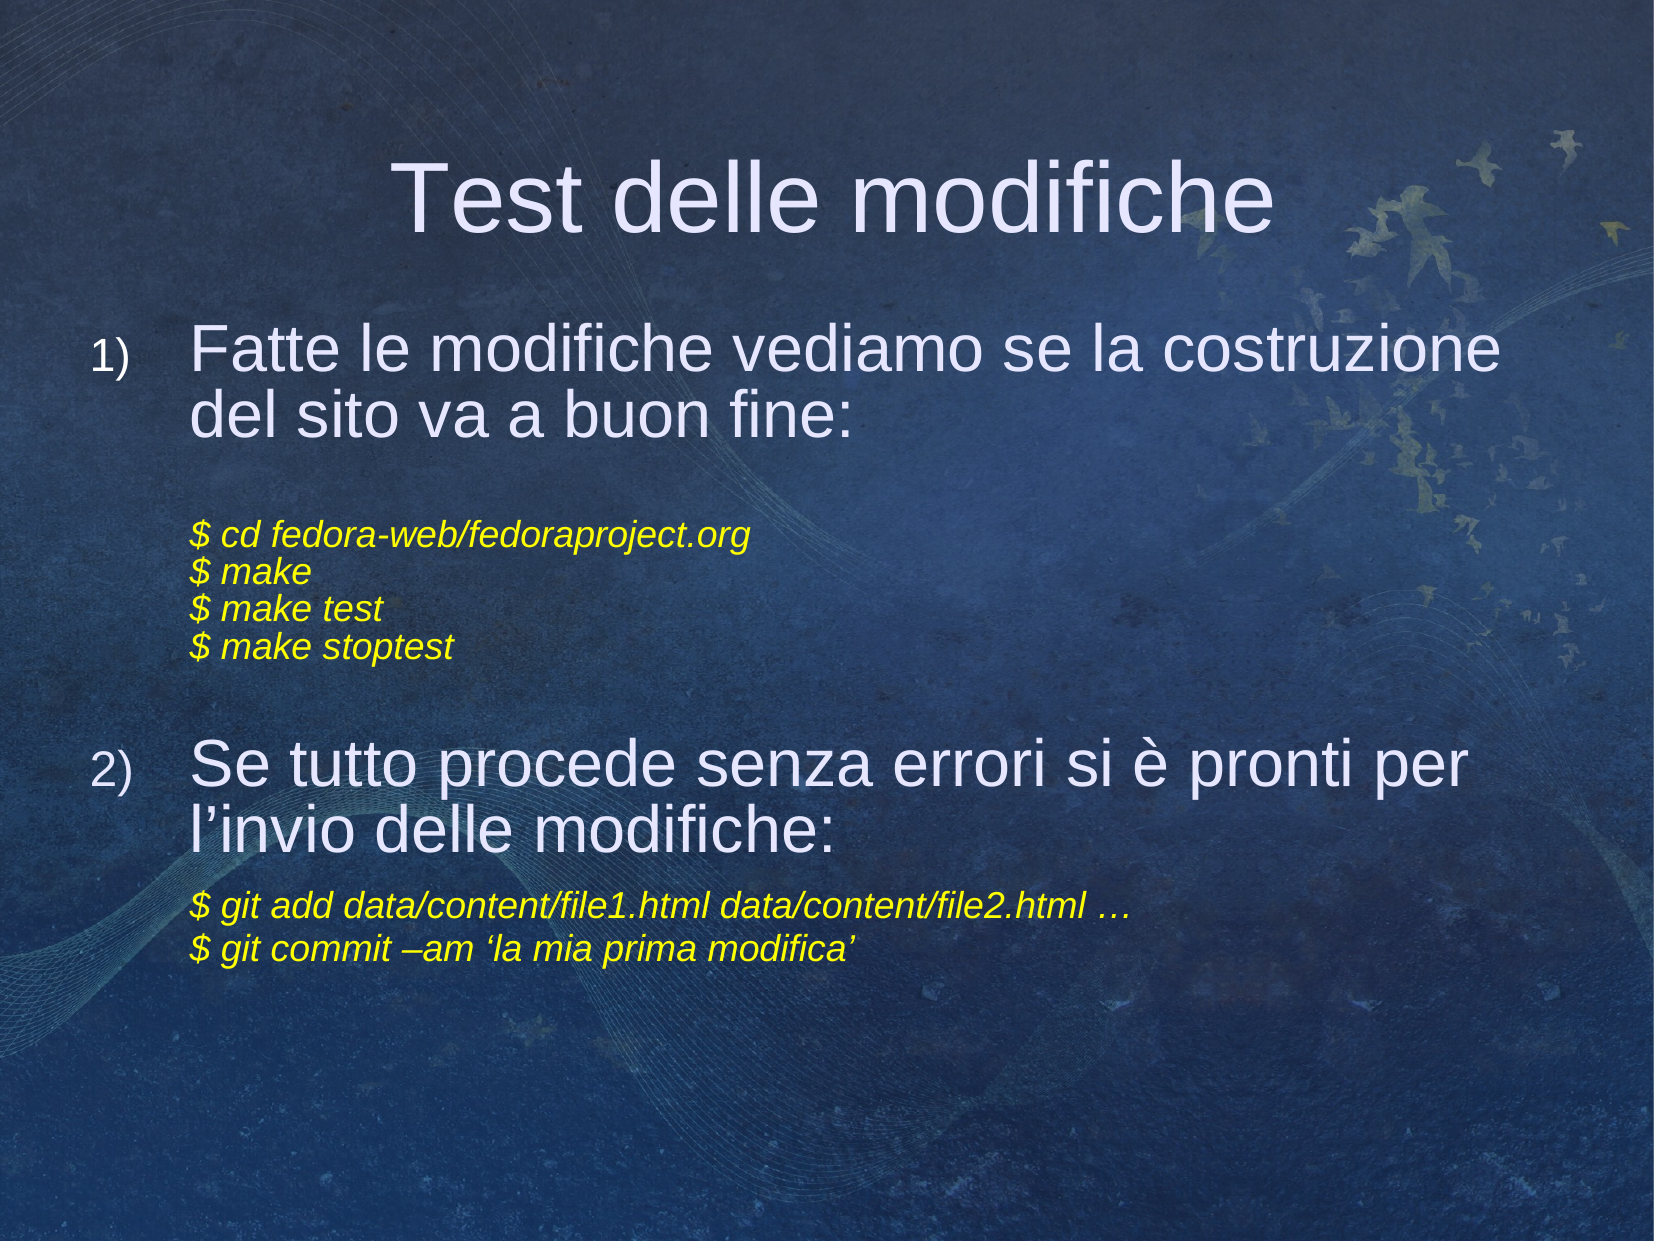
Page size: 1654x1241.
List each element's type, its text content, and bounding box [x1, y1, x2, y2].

picture [0, 0, 1654, 1241]
text_box Test delle modifiche Fatte le modifiche vediamo se la costruzione del sito va a buon fine: $ cd fedora-web/fedoraproject.org $ make $ make test $ make stoptest 2) Se tutto procede senza errori si è pronti per l’invio delle modifiche: $ git add data/content/file1.html data/content/file2.html … $ git commit –am ‘la mia prima modifica’ [89, 100, 1578, 1081]
